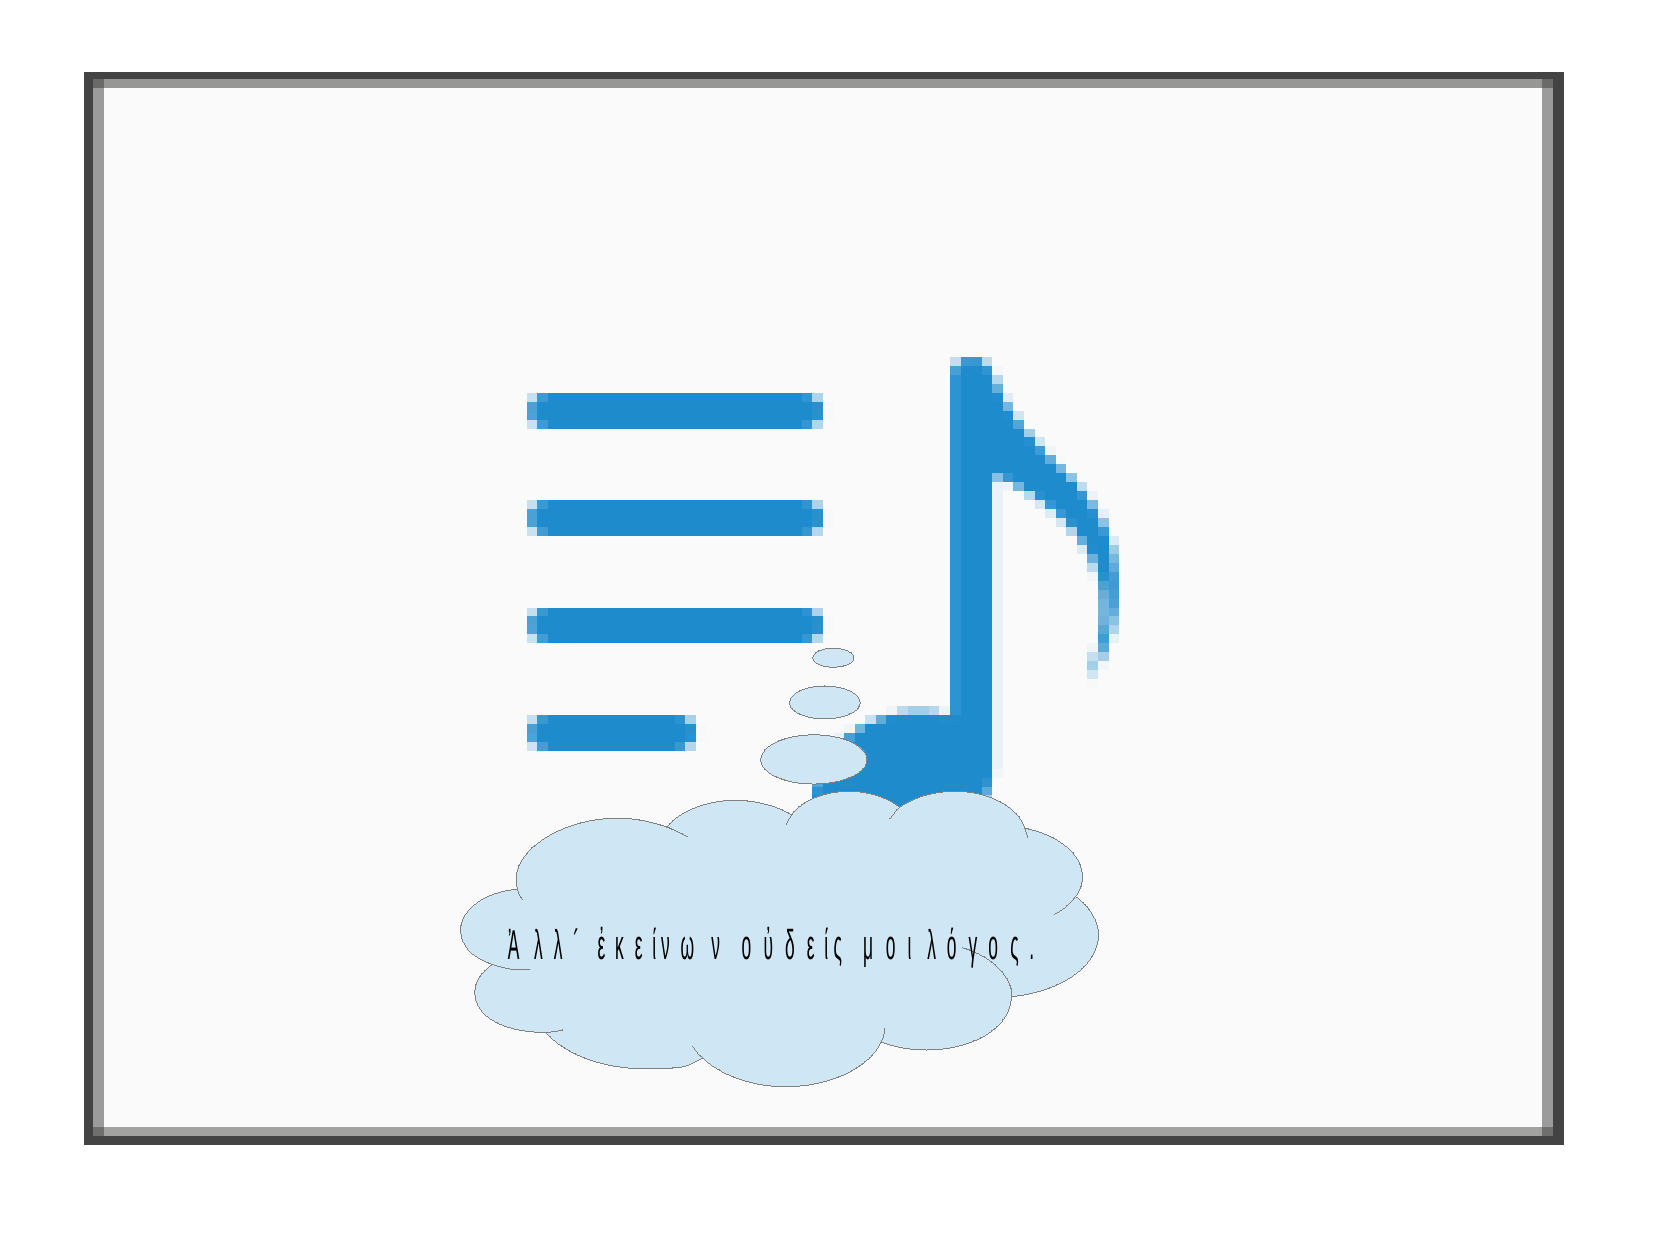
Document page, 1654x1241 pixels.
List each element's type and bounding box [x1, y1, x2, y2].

picture [507, 921, 1087, 991]
text_box [82, 70, 1565, 1146]
